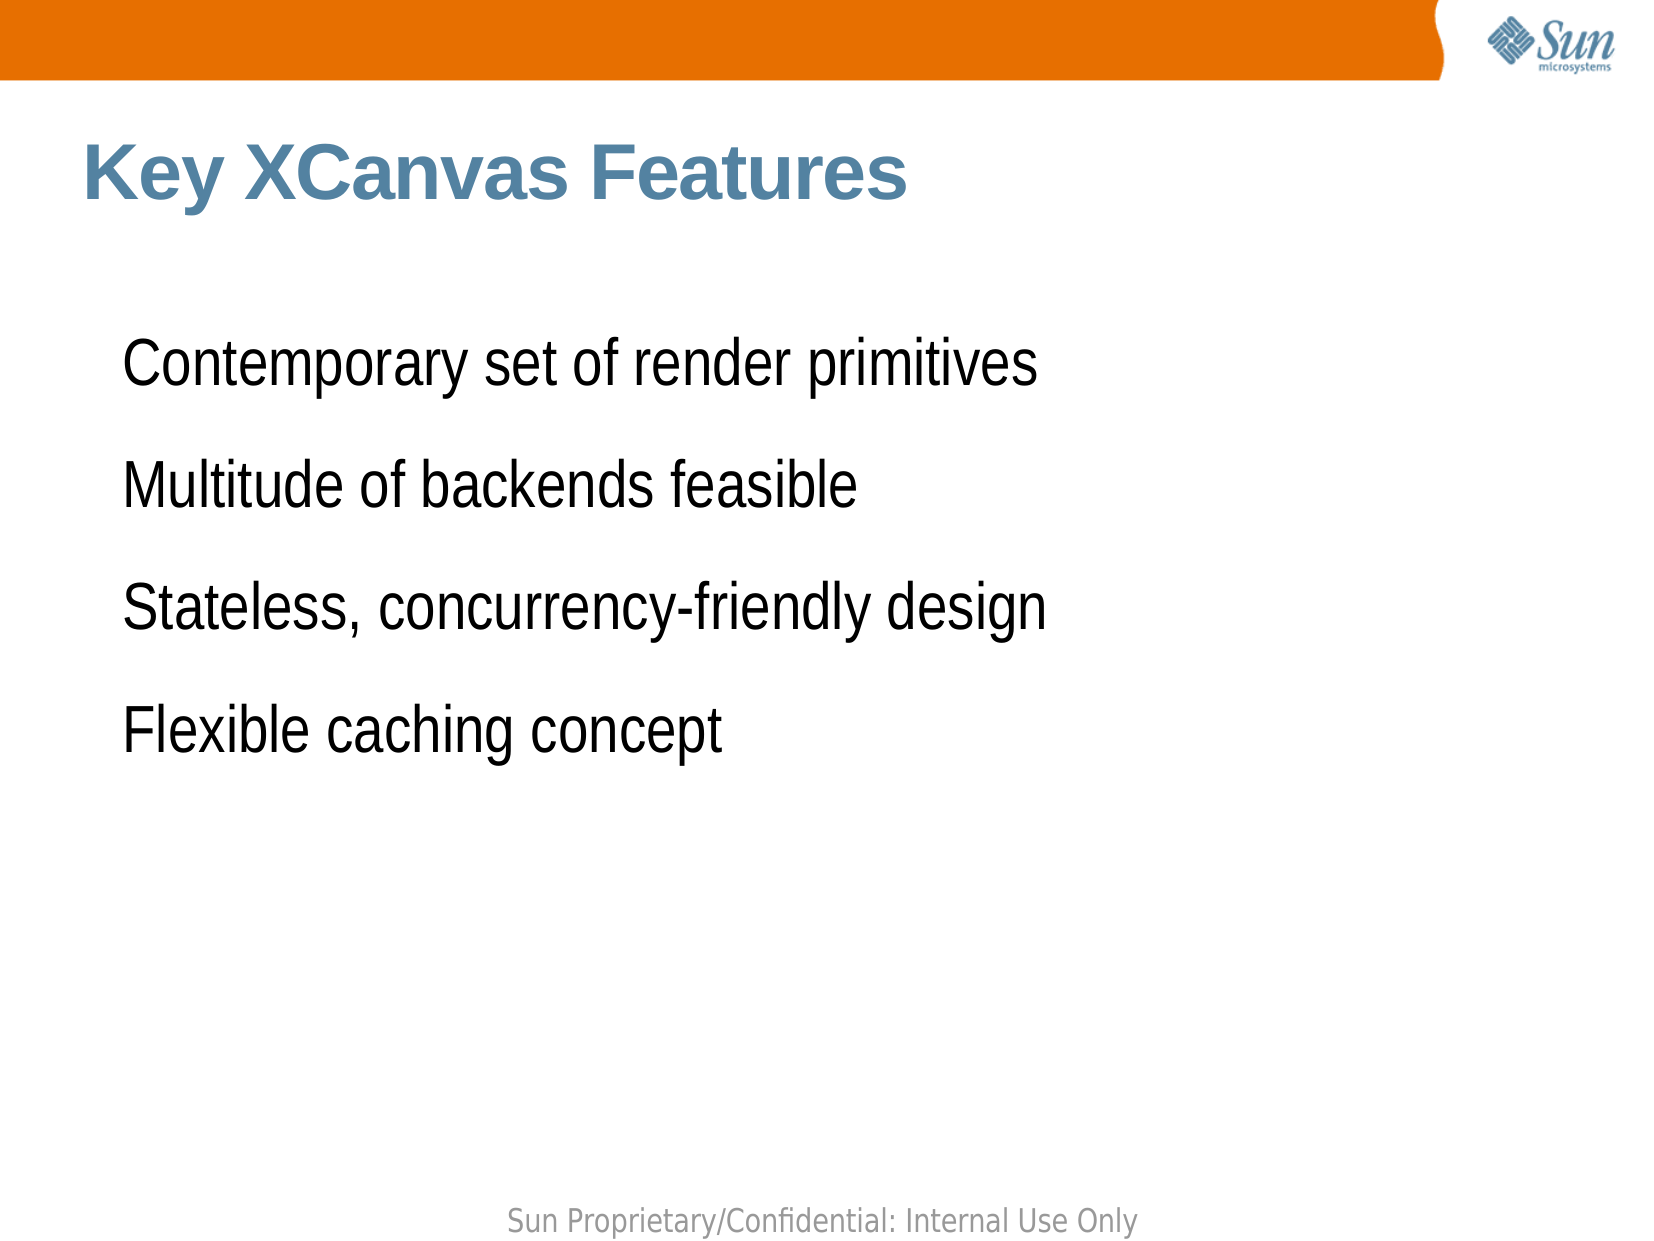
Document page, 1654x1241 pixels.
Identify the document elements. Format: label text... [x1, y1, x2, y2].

picture [0, 0, 1654, 83]
list Contemporary set of render primitives Multitude of backends feasible Stateless, concurrency-friendly design Flexible caching concept [102, 333, 1529, 1241]
title Key XCanvas Features [82, 135, 1585, 251]
